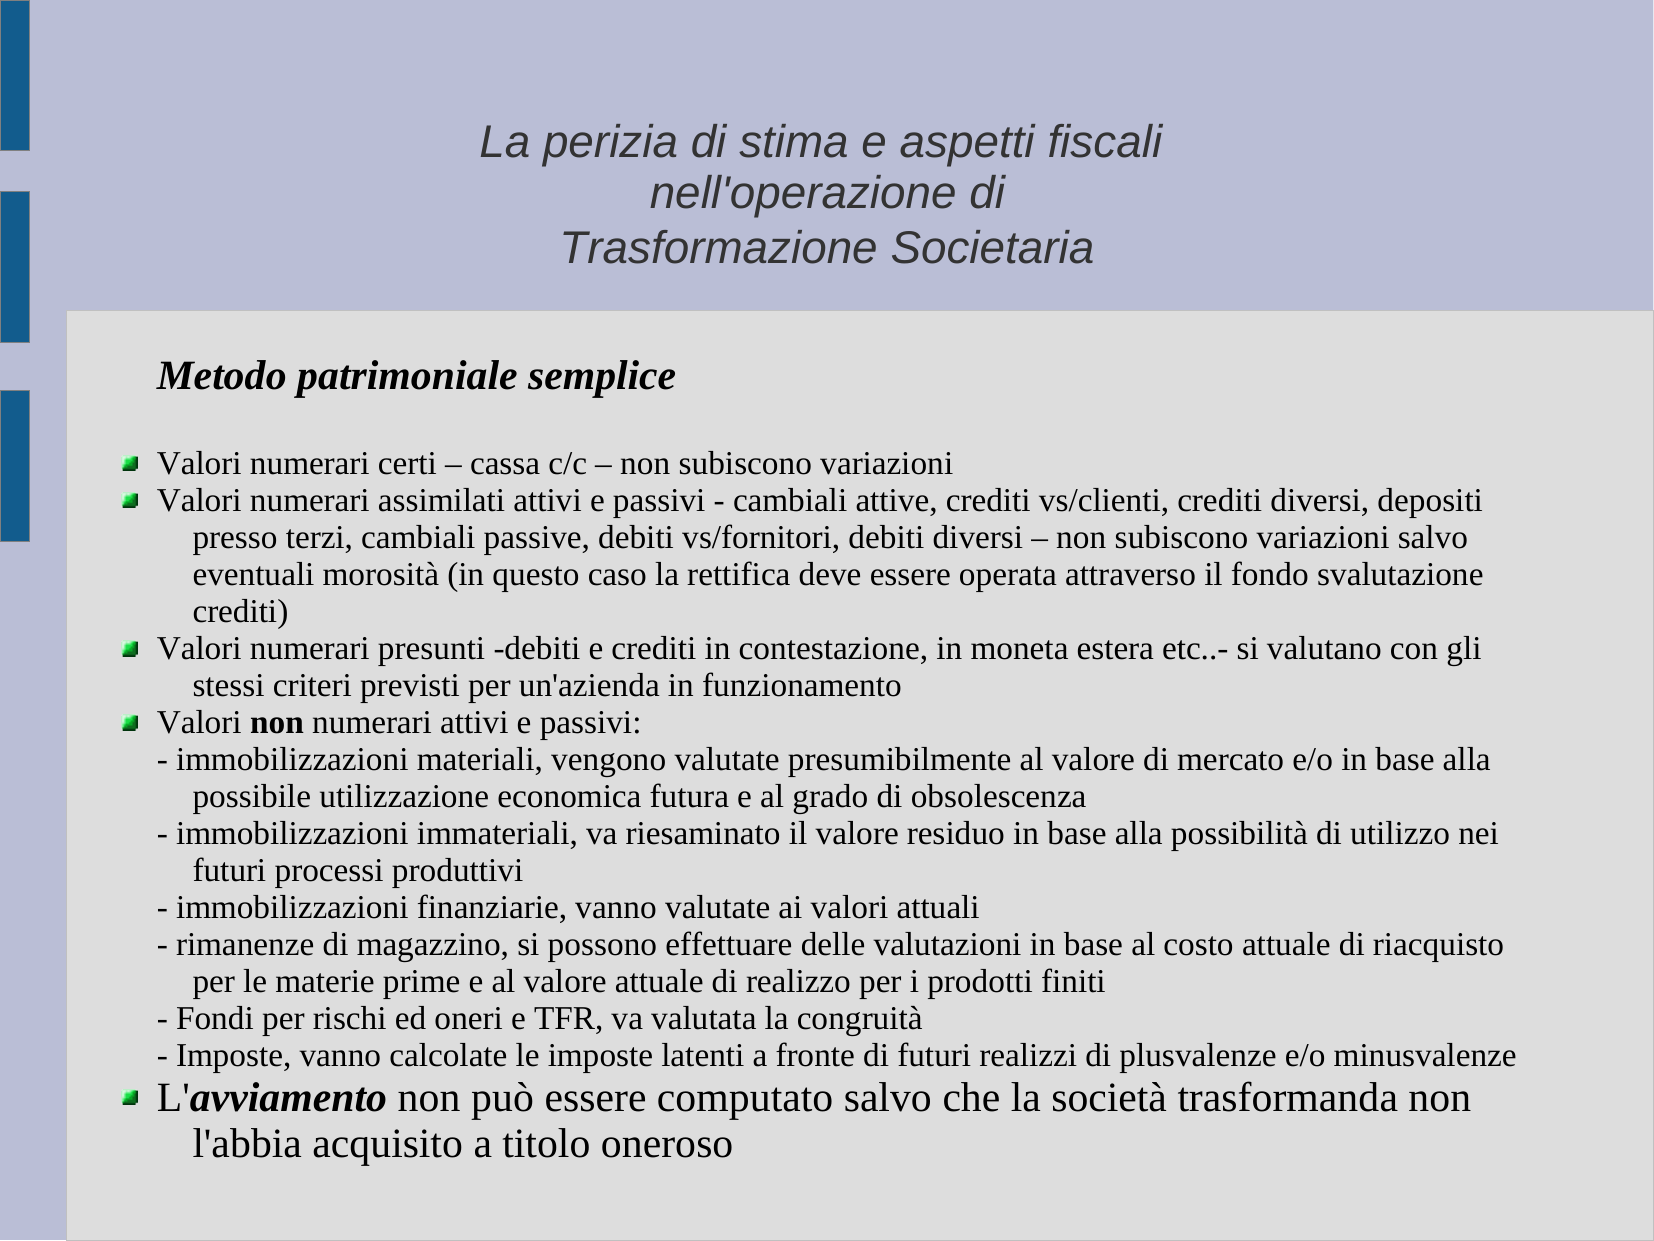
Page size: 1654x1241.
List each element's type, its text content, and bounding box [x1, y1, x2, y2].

title La perizia di stima e aspetti fiscali nell'operazione di Trasformazione Societaria [121, 91, 1534, 201]
subtitle Metodo patrimoniale semplice Valori numerari certi – cassa c/c – non subiscono variazioni Valori numerari assimilati attivi e passivi - cambiali attive, crediti vs/clienti, crediti diversi, depositi presso terzi, cambiali passive, debiti vs/fornitori, debiti diversi – non subiscono variazioni salvo eventuali morosità (in questo caso la rettifica deve essere operata attraverso il fondo svalutazione crediti) Valori numerari presunti -debiti e crediti in contestazione, in moneta estera etc..- si valutano con gli stessi criteri previsti per un'azienda in funzionamento Valori non numerari attivi e passivi: - immobilizzazioni materiali, vengono valutate presumibilmente al valore di mercato e/o in base alla possibile utilizzazione economica futura e al grado di obsolescenza - immobilizzazioni immateriali, va riesaminato il valore residuo in base alla possibilità di utilizzo nei futuri processi produttivi - immobilizzazioni finanziarie, vanno valutate ai valori attuali - rimanenze di magazzino, si possono effettuare delle valutazioni in base al costo attuale di riacquisto per le materie prime e al valore attuale di realizzo per i prodotti finiti - Fondi per rischi ed oneri e TFR, va valutata la congruità - Imposte, vanno calcolate le imposte latenti a fronte di futuri realizzi di plusvalenze e/o minusvalenze L'avviamento non può essere computato salvo che la società trasformanda non l'abbia acquisito a titolo oneroso [121, 201, 1534, 1241]
